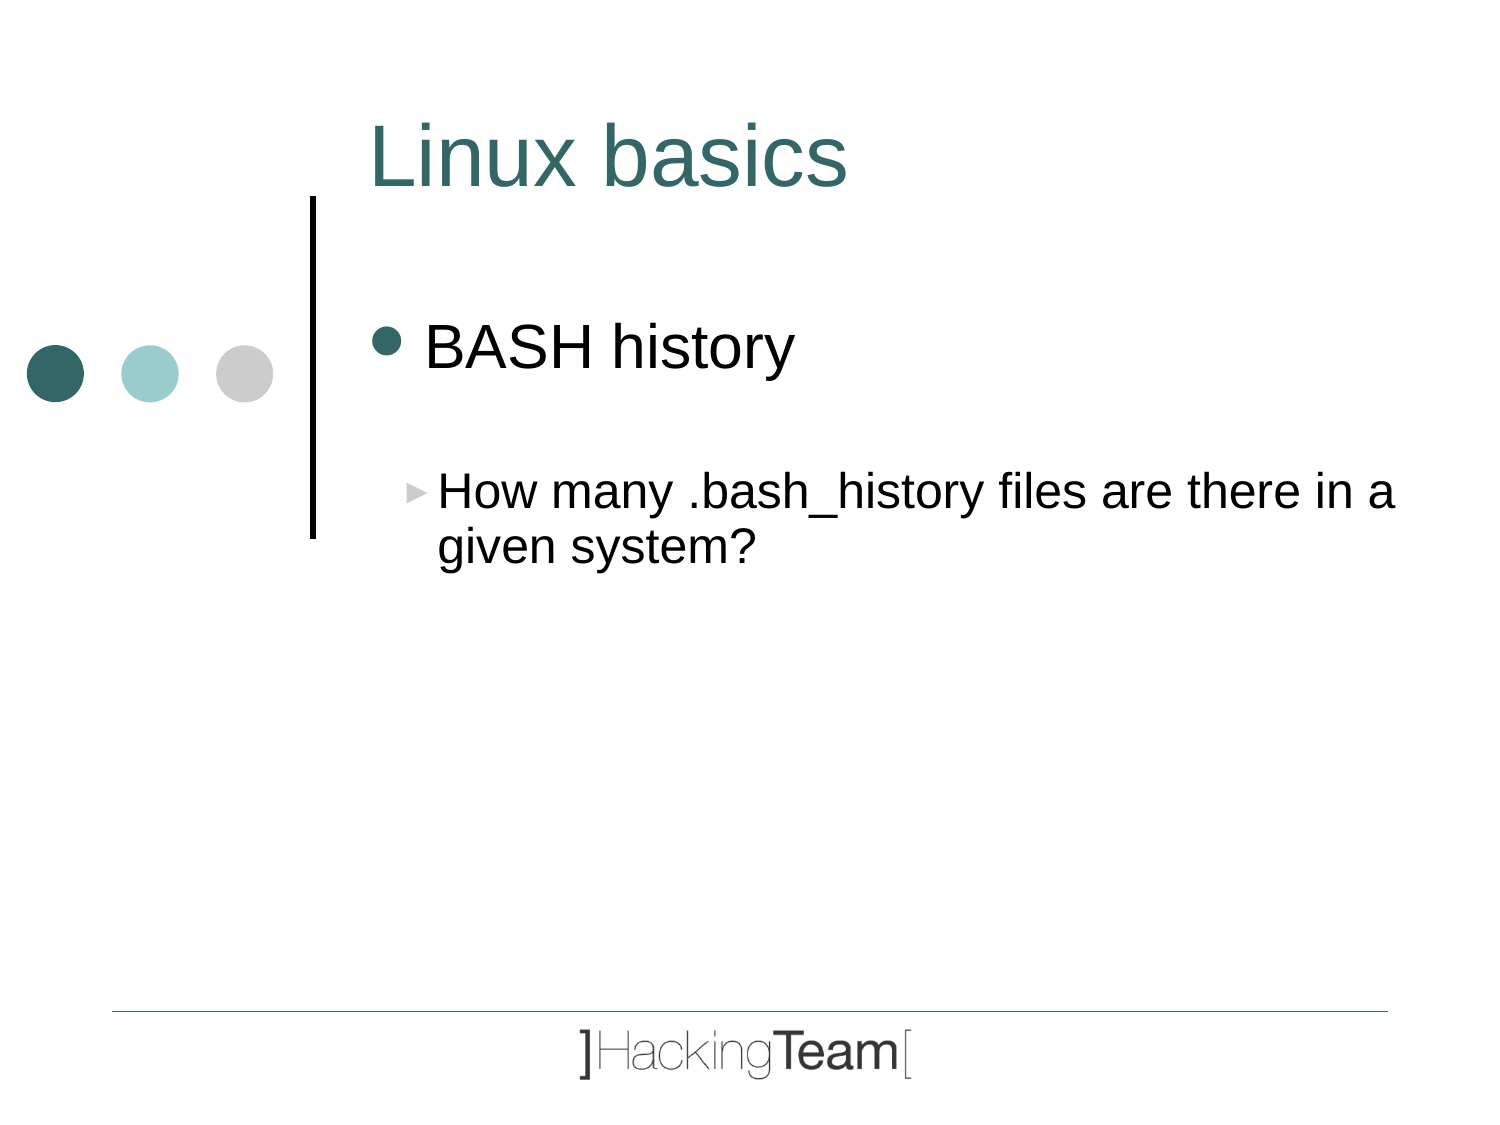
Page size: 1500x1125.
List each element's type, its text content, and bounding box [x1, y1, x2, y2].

list BASH history How many .bash_history files are there in a given system? [249, 312, 1401, 1041]
title Linux basics [249, 38, 1401, 275]
picture [574, 1041, 916, 1084]
